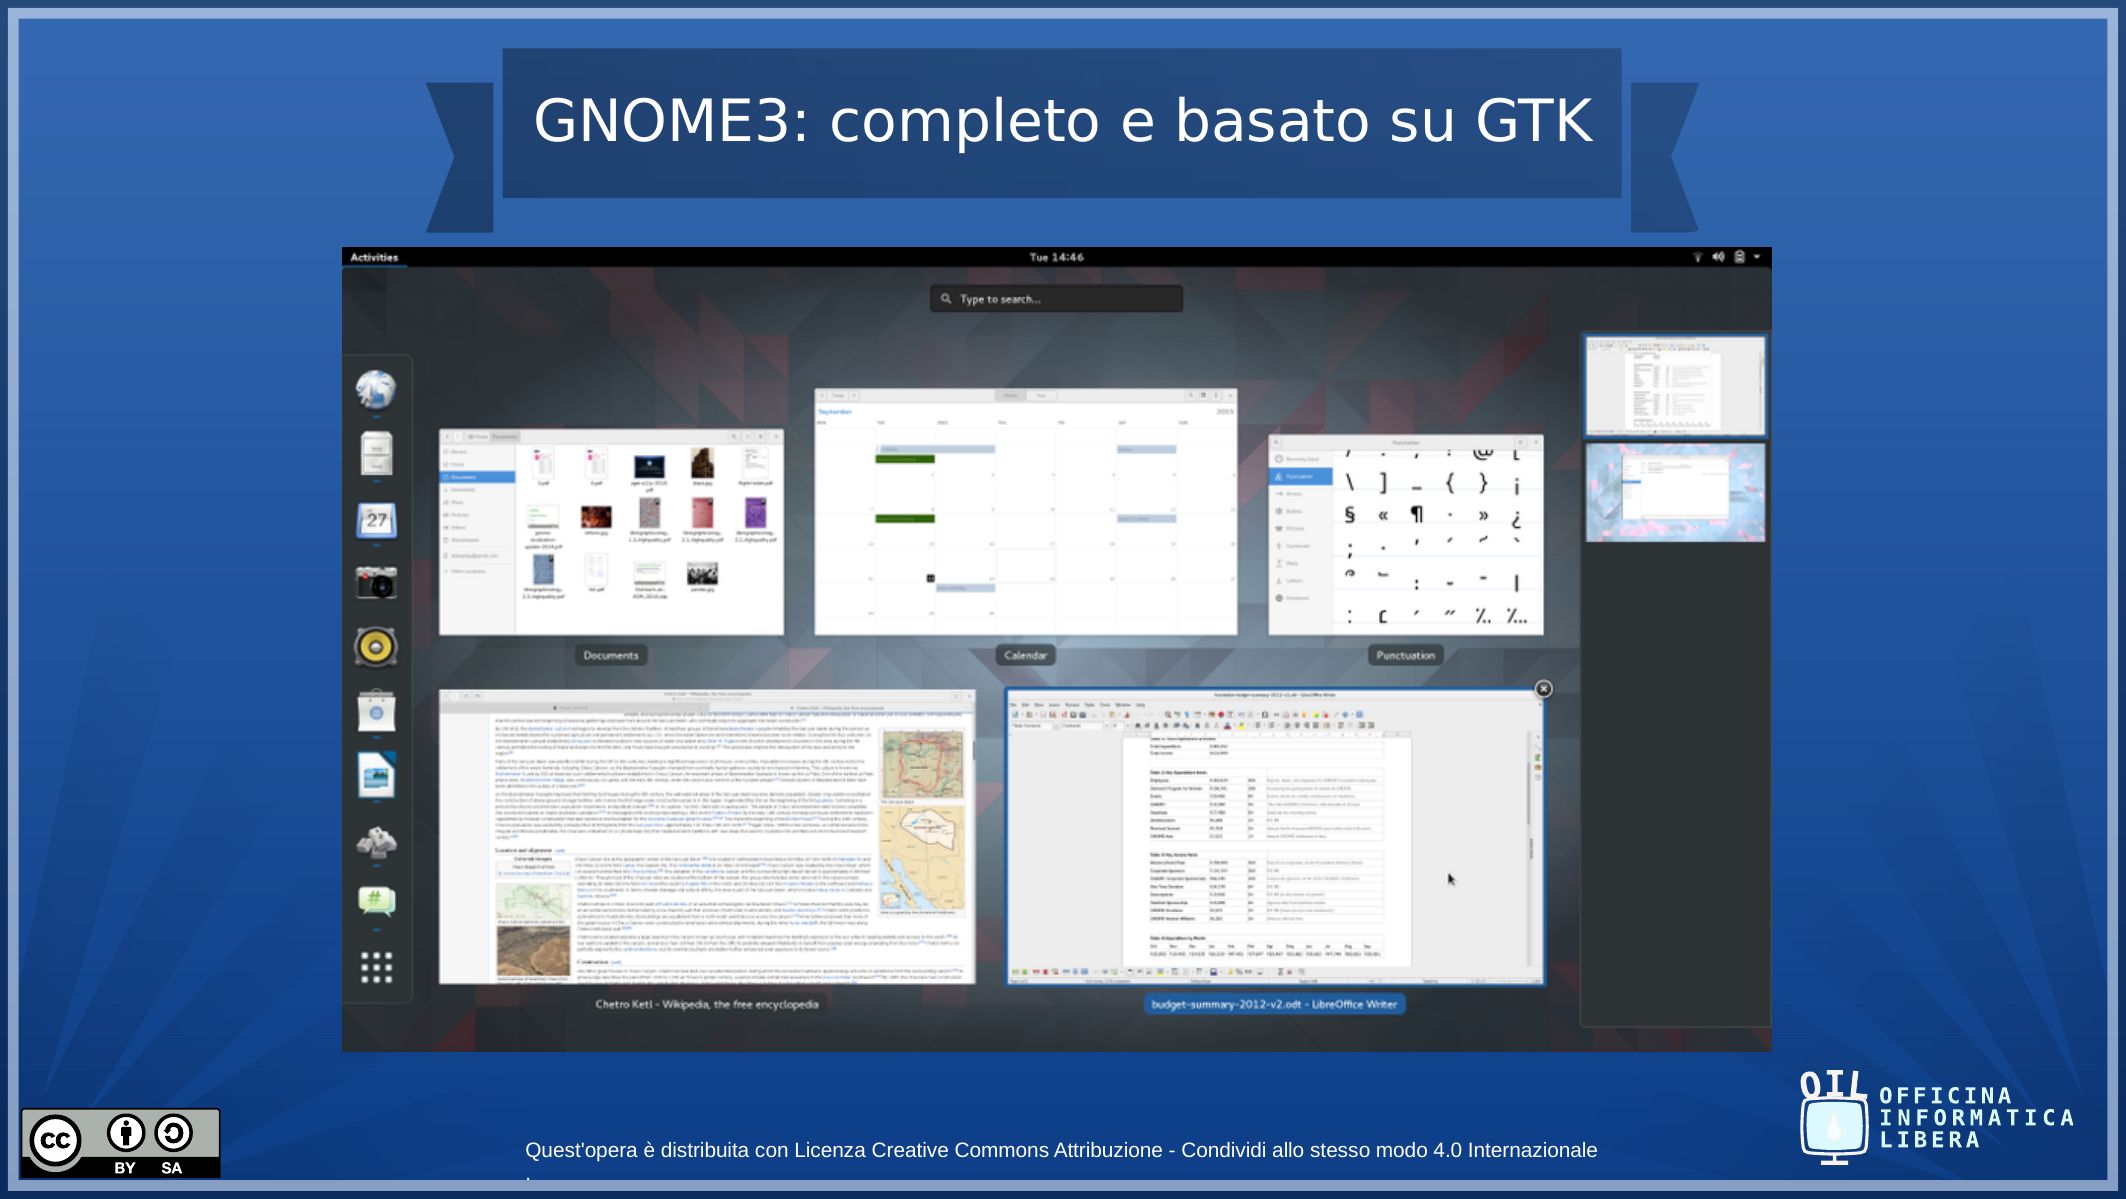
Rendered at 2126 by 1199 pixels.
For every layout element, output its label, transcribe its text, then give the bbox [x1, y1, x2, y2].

text_box Quest'opera è distribuita con Licenza Creative Commons Attribuzione - Condividi allo stesso modo 4.0 Internazionale. [510, 1131, 1619, 1193]
title GNOME3: completo e basato su GTK [501, 45, 1625, 198]
picture [342, 247, 2126, 1199]
picture [20, 1107, 221, 1178]
